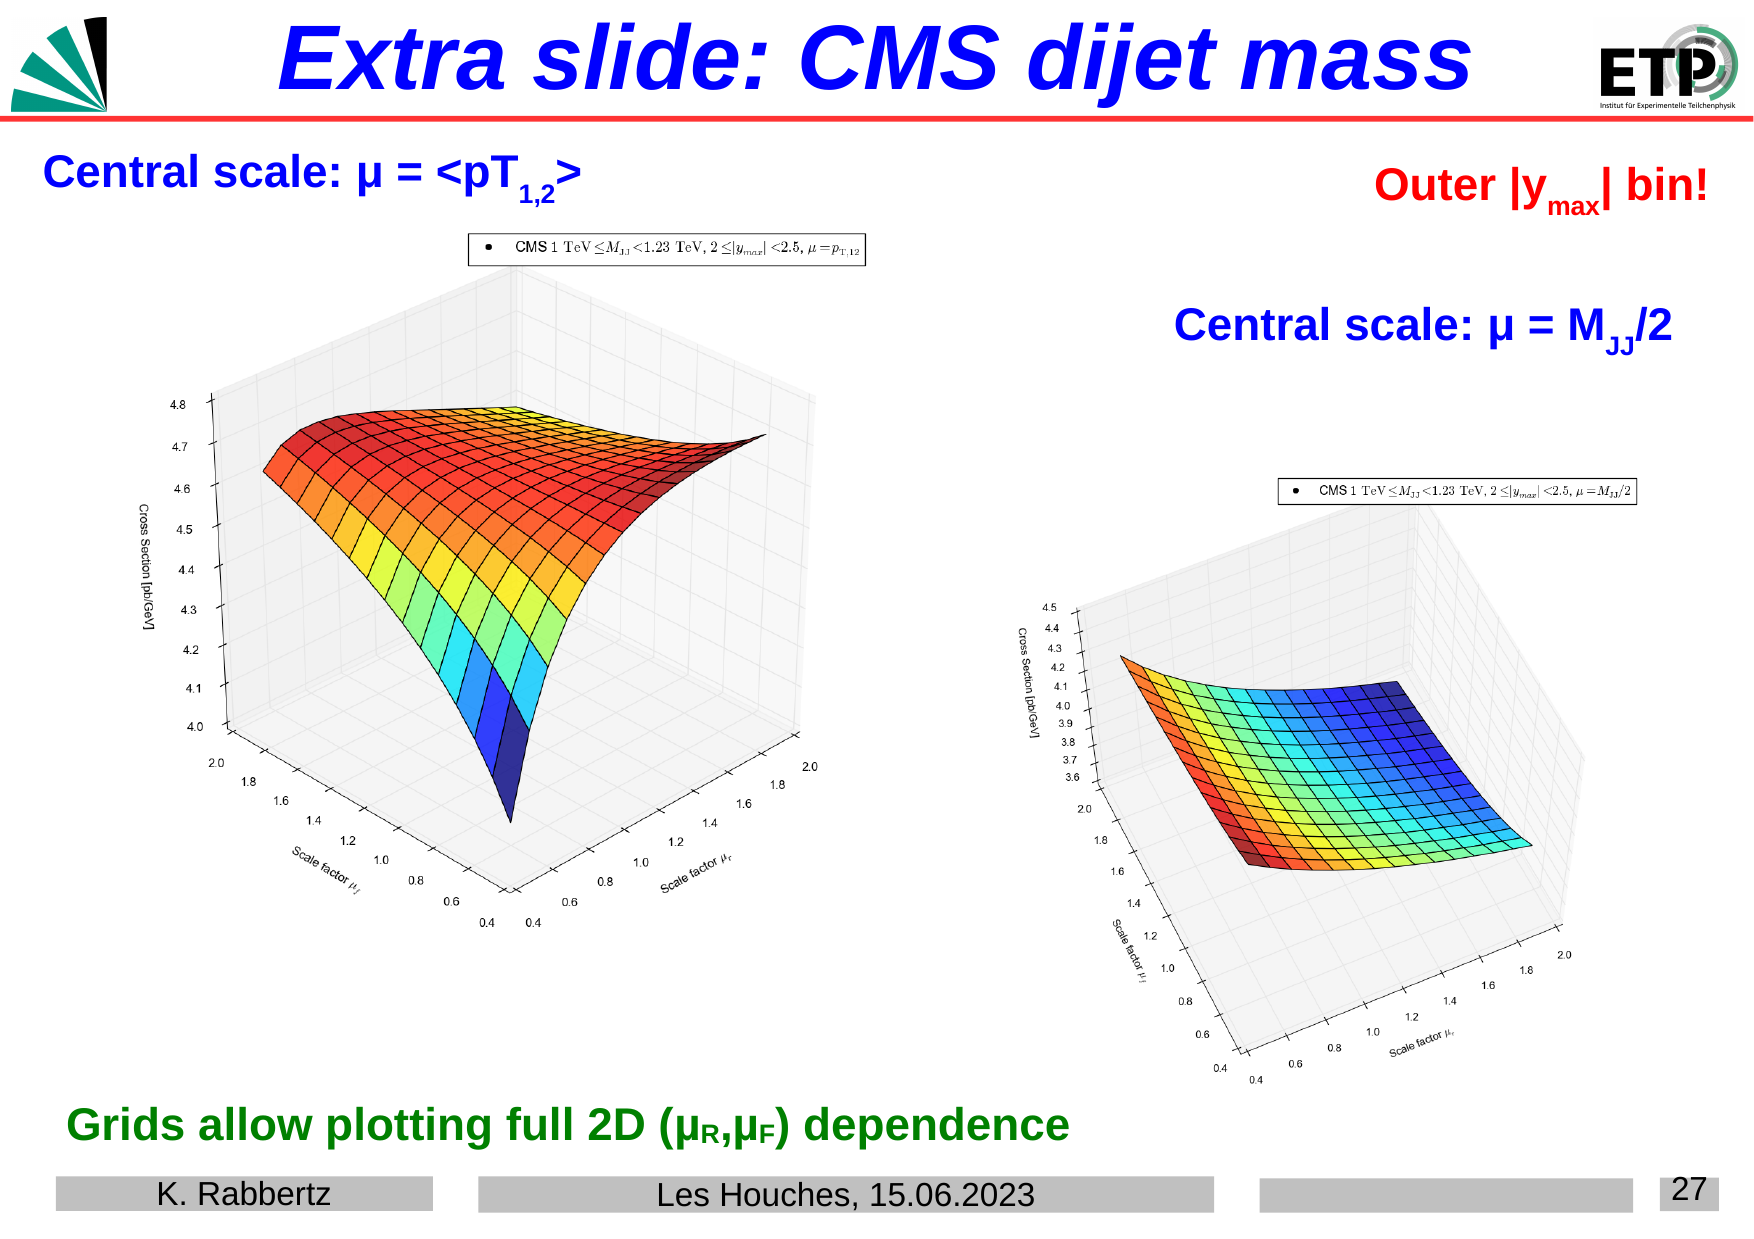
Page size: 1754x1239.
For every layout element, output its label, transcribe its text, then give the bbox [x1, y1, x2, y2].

text_box Grids allow plotting full 2D (µR,µF) dependence [54, 1092, 1096, 1156]
picture [11, 17, 107, 113]
text_box Outer |ymax| bin! [1362, 153, 1722, 228]
text_box Central scale: μ = MJJ/2 [1162, 292, 1686, 368]
text_box Central scale: μ = <pT1,2> [30, 140, 595, 215]
picture [1630, 17, 1745, 112]
picture [15, 139, 1726, 1164]
title Extra slide: CMS dijet mass [124, 0, 1630, 116]
